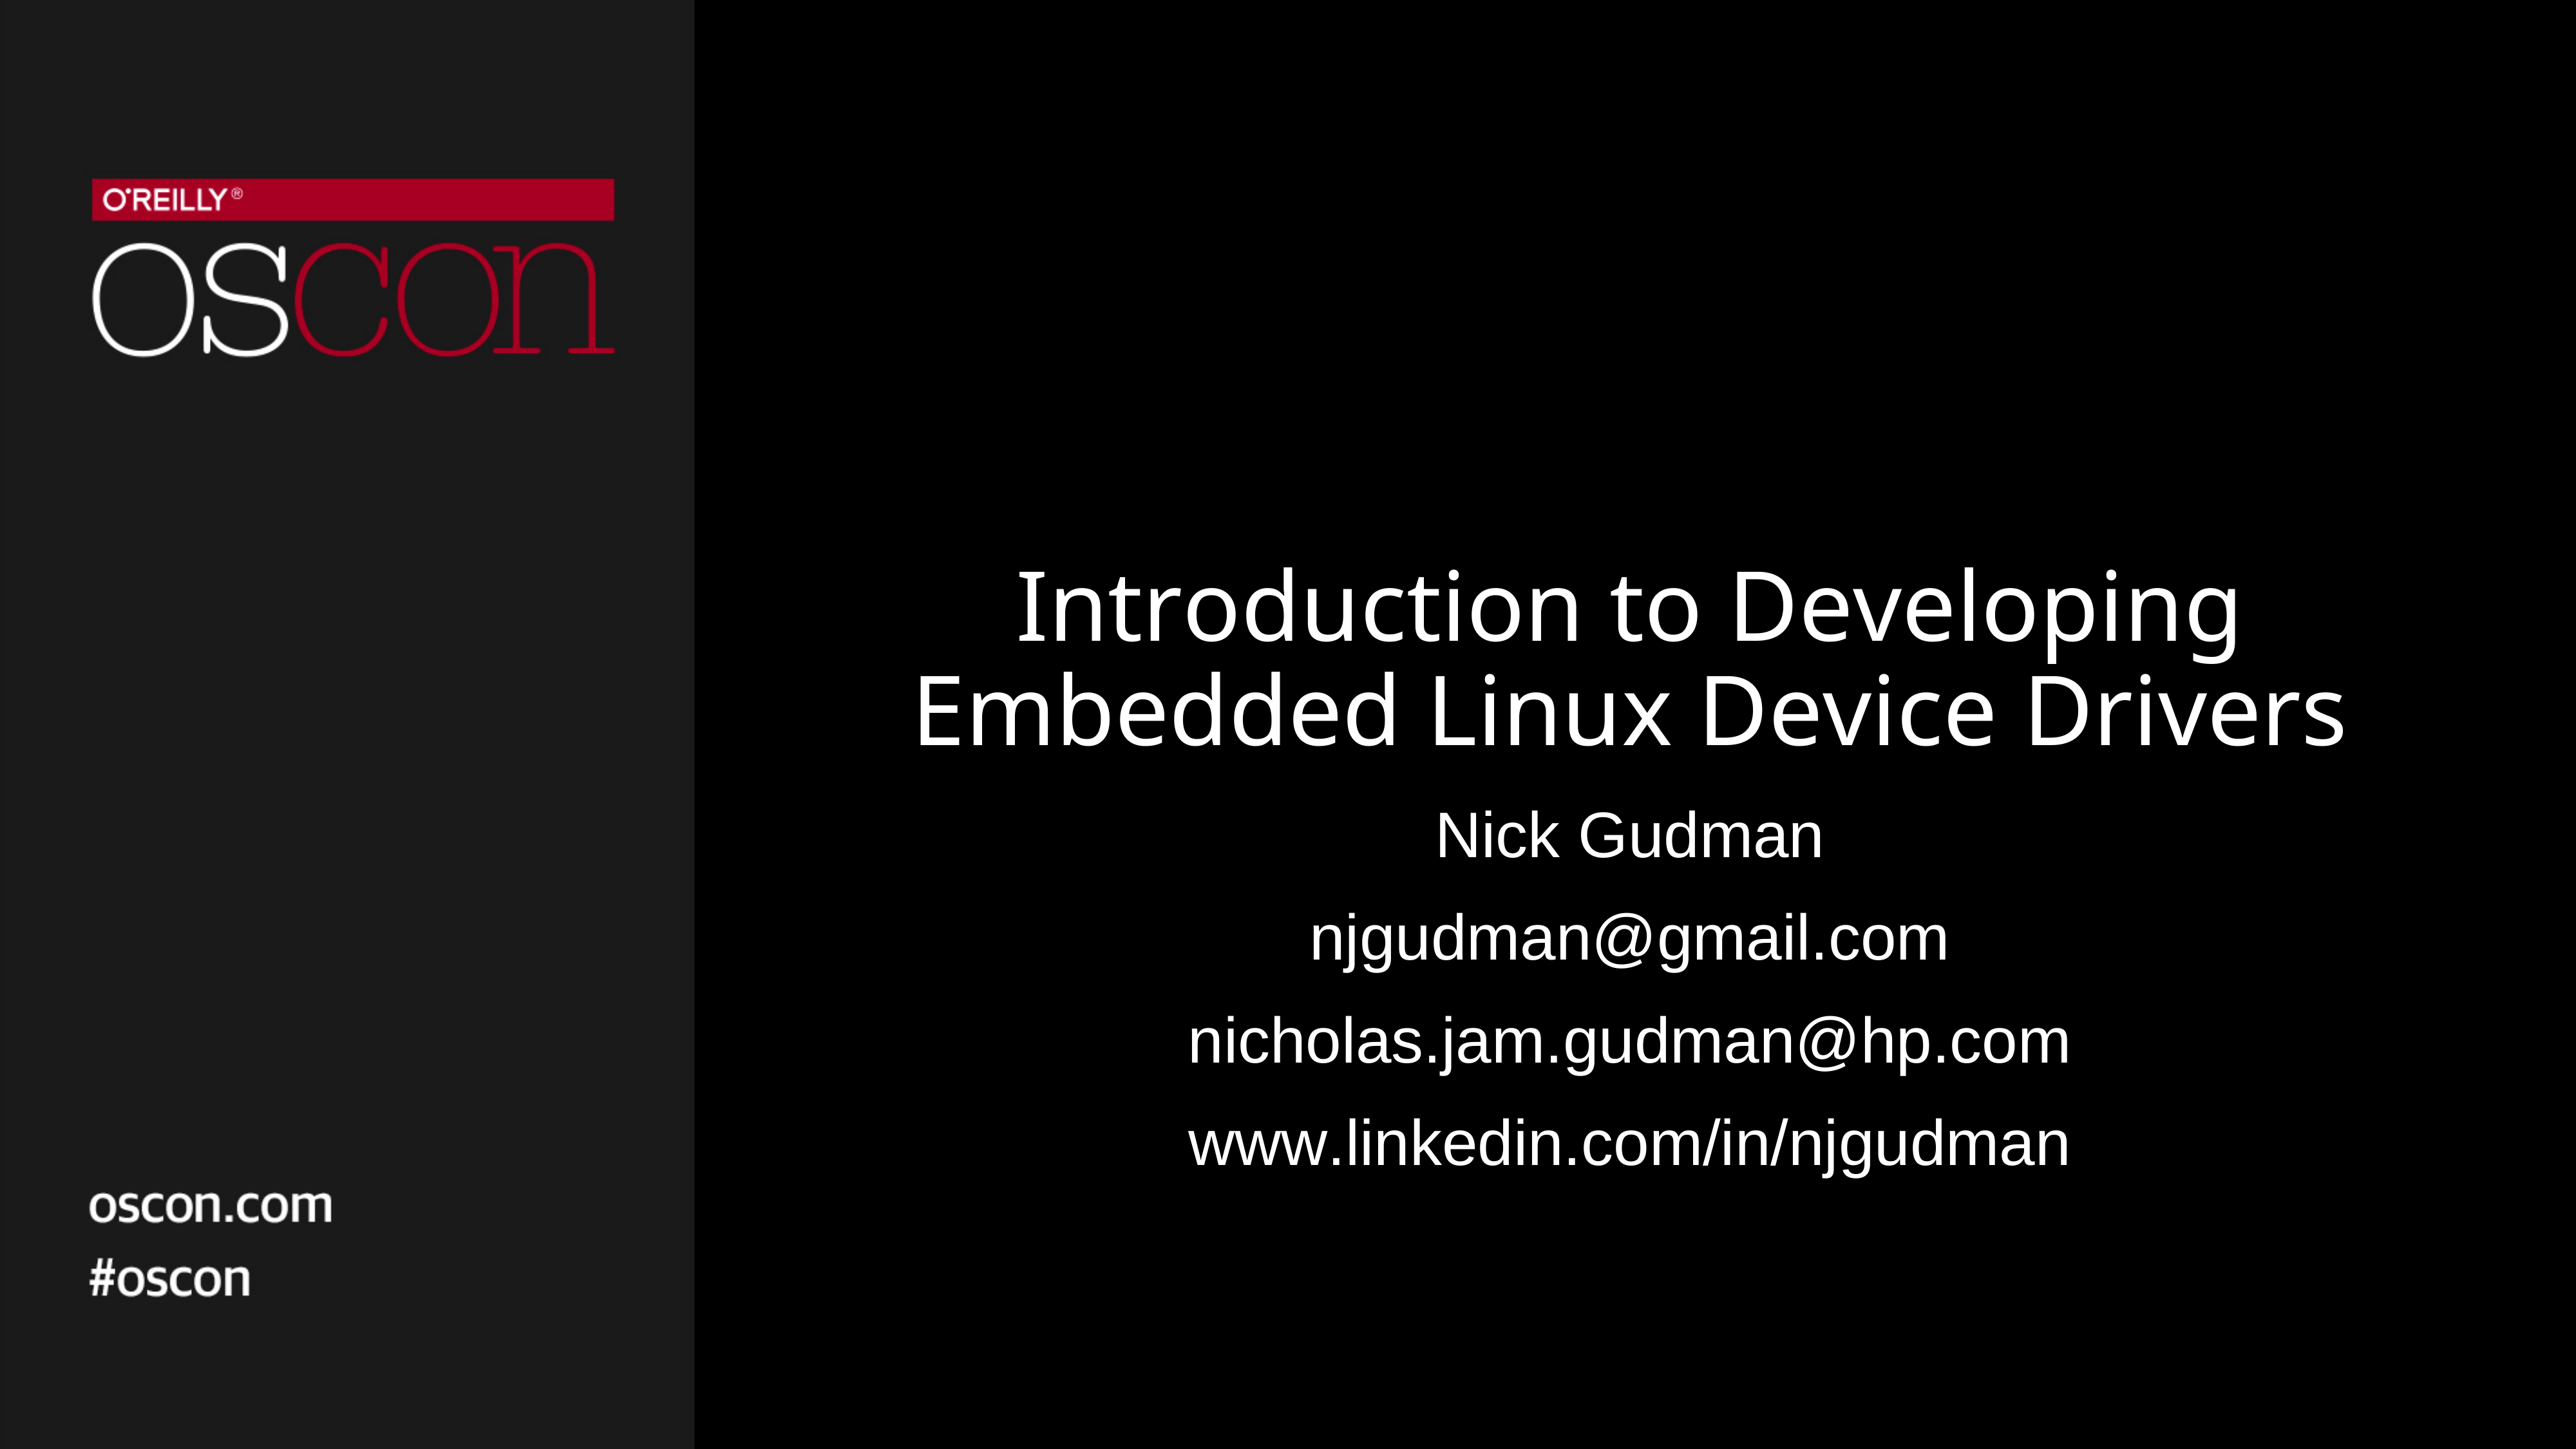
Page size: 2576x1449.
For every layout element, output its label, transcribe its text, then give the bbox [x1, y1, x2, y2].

list Nick Gudman njgudman@gmail.com nicholas.jam.gudman@hp.com www.linkedin.com/in/njgudman [822, 788, 2438, 1449]
title Introduction to Developing Embedded Linux Device Drivers [822, 1, 2438, 771]
picture [0, 0, 2576, 1449]
